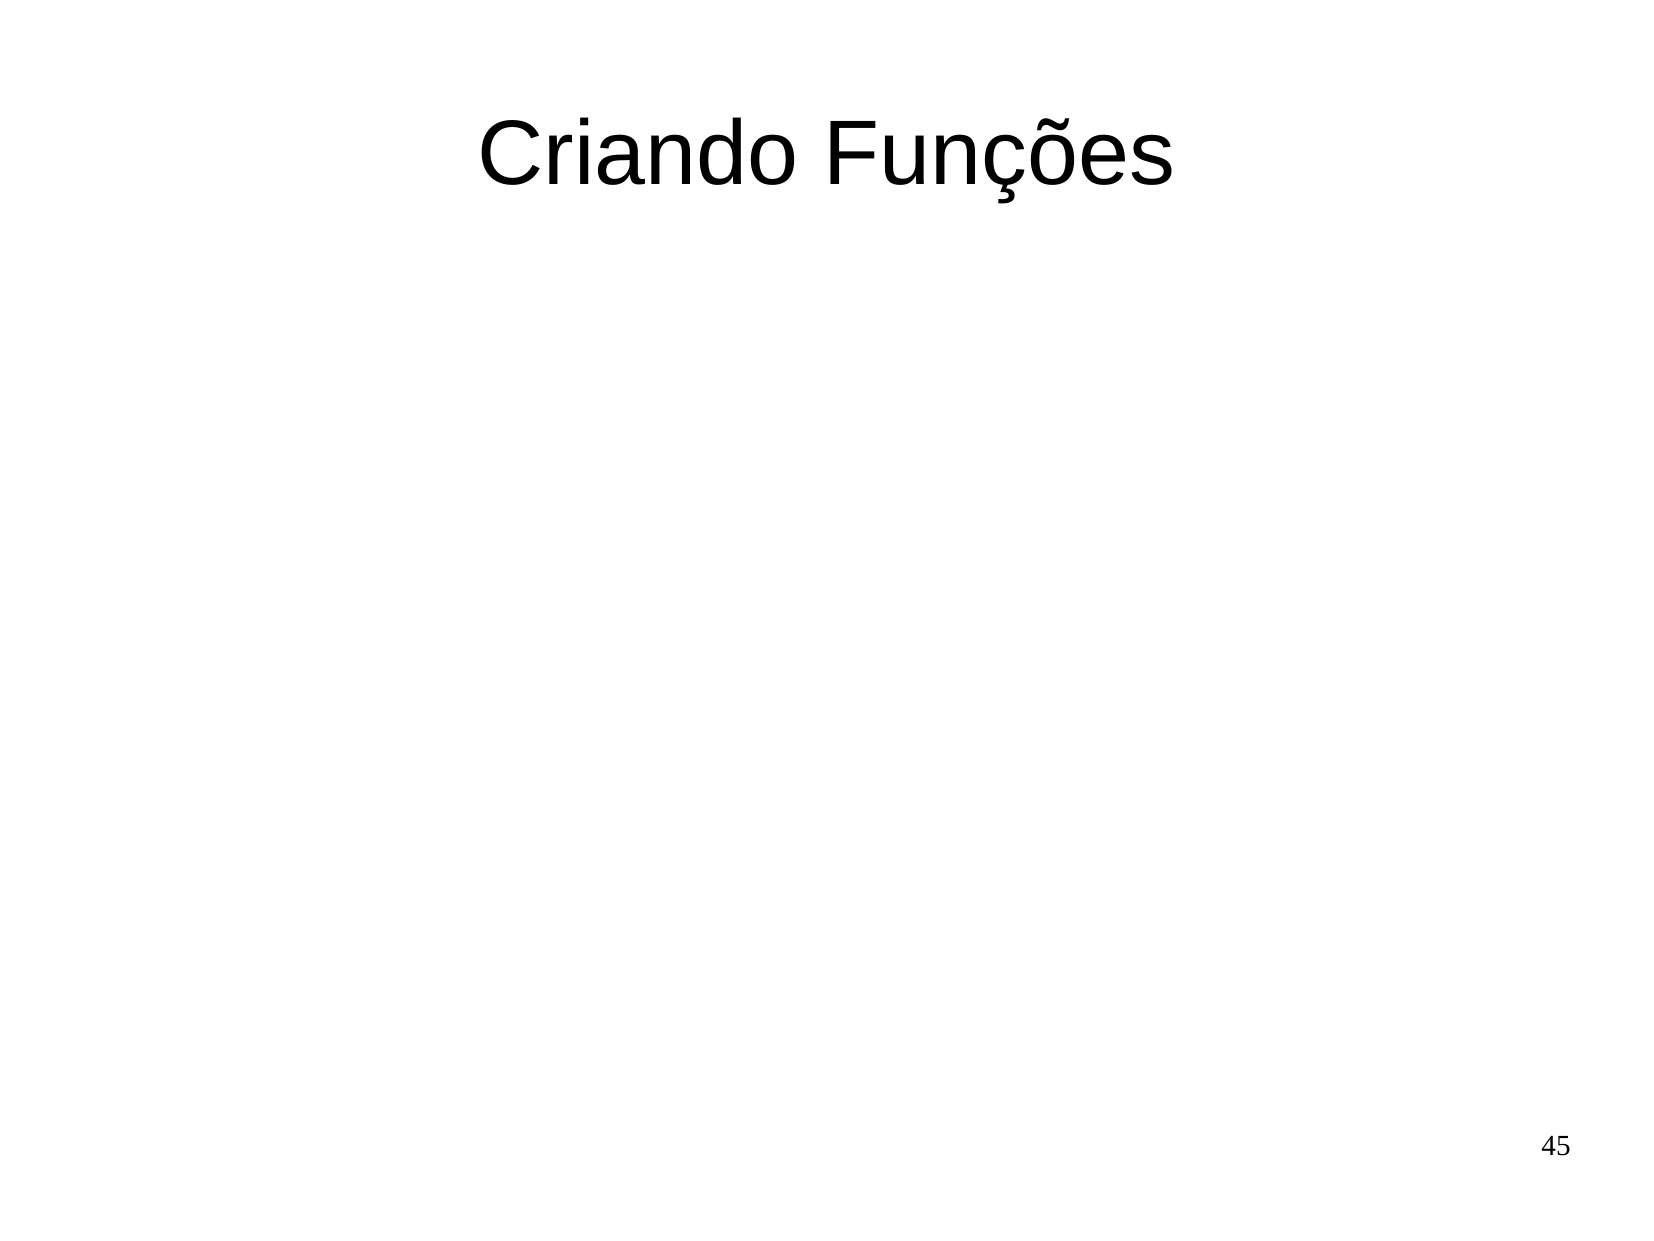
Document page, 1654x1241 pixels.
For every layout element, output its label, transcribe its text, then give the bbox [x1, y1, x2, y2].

title Criando Funções [82, 49, 1571, 257]
